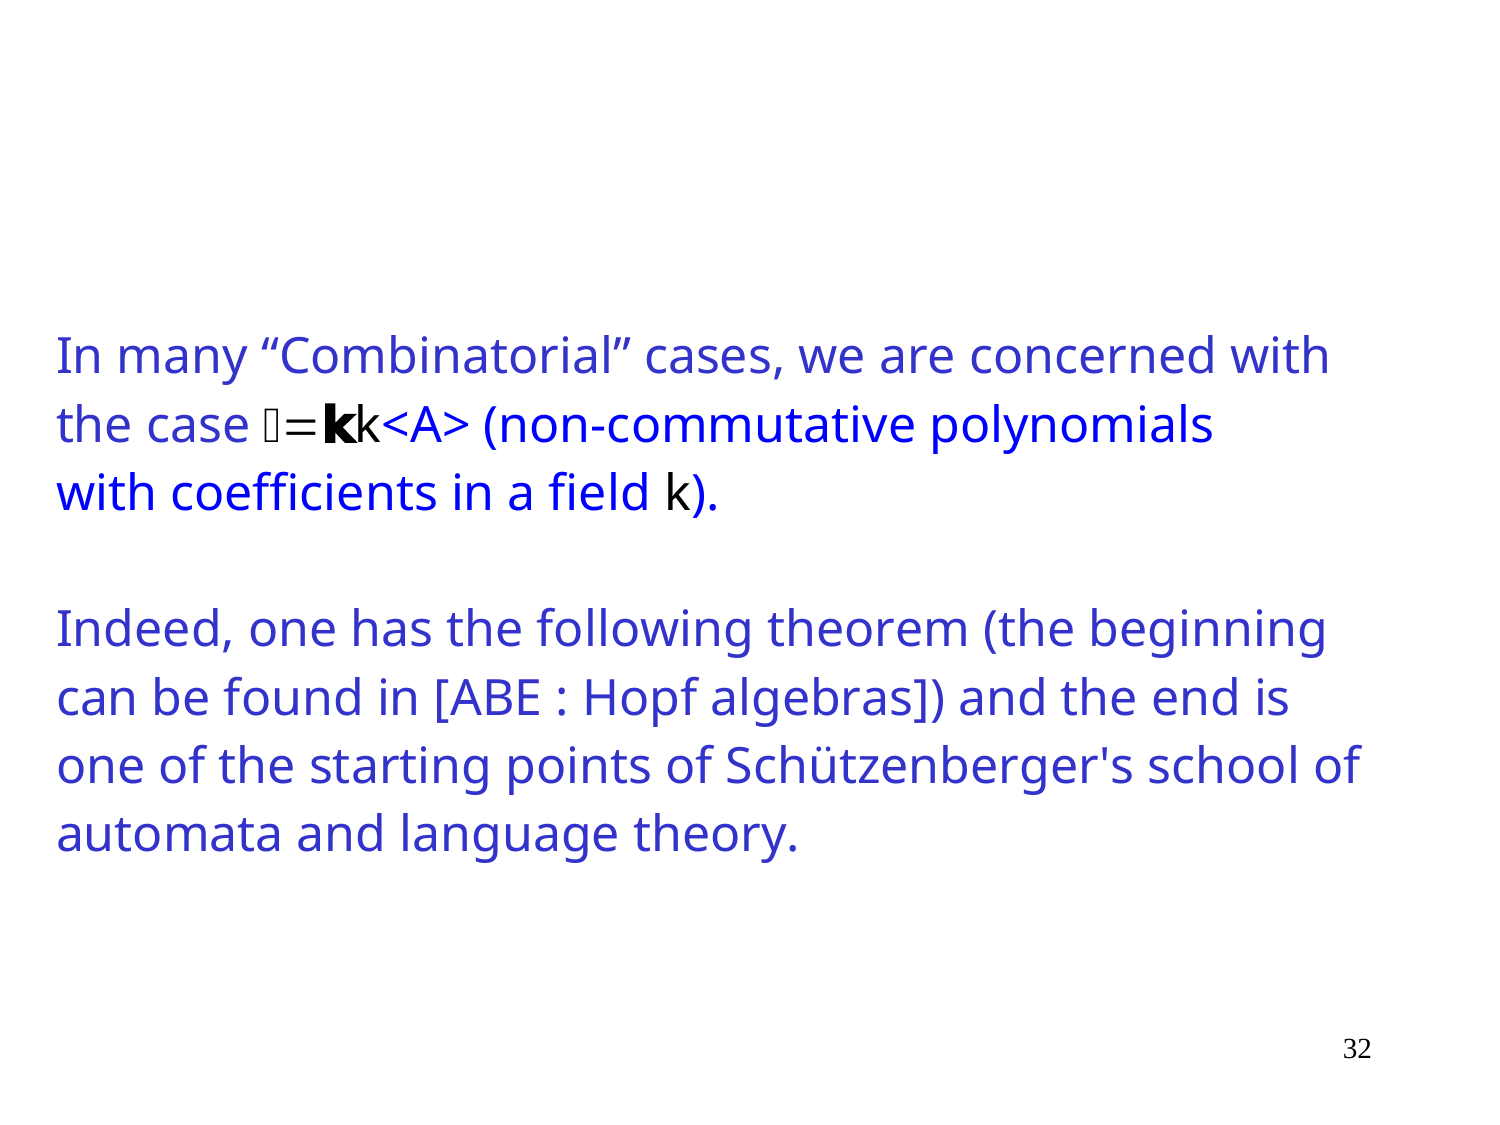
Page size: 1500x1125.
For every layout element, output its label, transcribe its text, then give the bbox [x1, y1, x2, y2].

text_box In many “Combinatorial” cases, we are concerned with the case =kk<A> (non-commutative polynomials with coefficients in a field k). Indeed, one has the following theorem (the beginning can be found in [ABE : Hopf algebras]) and the end is one of the starting points of Schützenberger's school of automata and language theory. [41, 312, 1500, 811]
